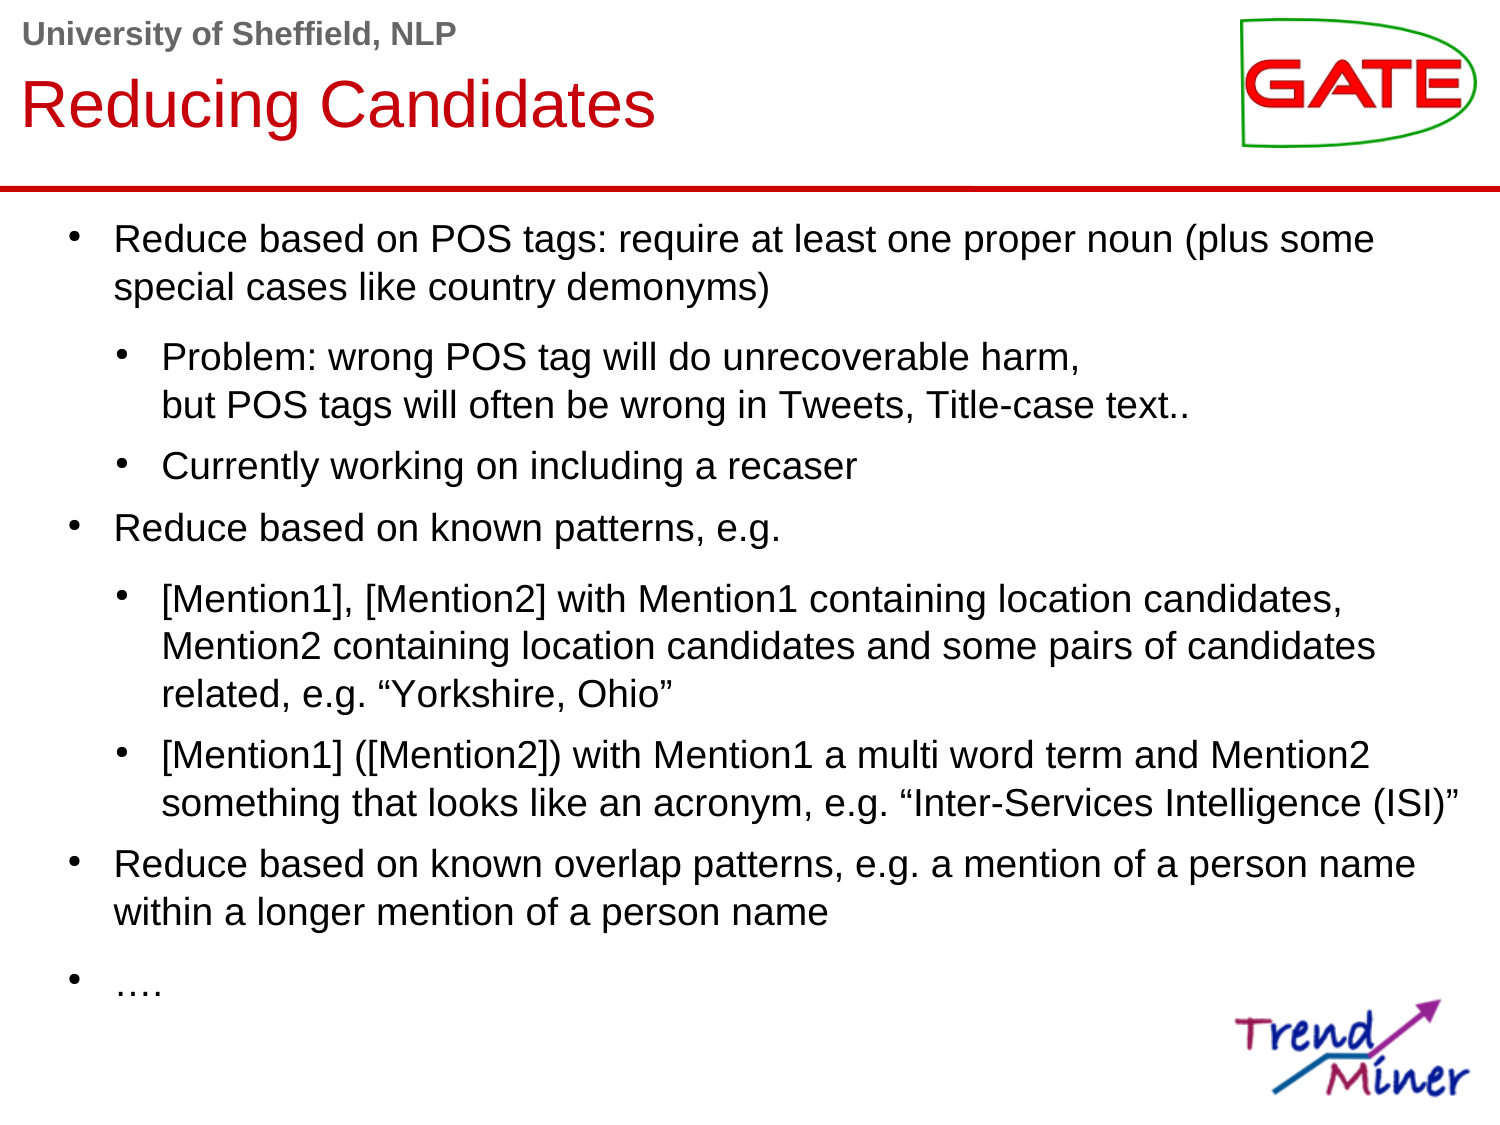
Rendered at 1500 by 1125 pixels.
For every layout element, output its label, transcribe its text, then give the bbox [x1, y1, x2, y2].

picture [1204, 992, 1496, 1118]
title Reducing Candidates [20, 45, 1240, 166]
list Reduce based on POS tags: require at least one proper noun (plus some special cases like country demonyms) Problem: wrong POS tag will do unrecoverable harm, but POS tags will often be wrong in Tweets, Title-case text.. Currently working on including a recaser Reduce based on known patterns, e.g. [Mention1], [Mention2] with Mention1 containing location candidates, Mention2 containing location candidates and some pairs of candidates related, e.g. “Yorkshire, Ohio” [Mention1] ([Mention2]) with Mention1 a multi word term and Mention2 something that looks like an acronym, e.g. “Inter-Services Intelligence (ISI)” Reduce based on known overlap patterns, e.g. a mention of a person name within a longer mention of a person name …. [23, 212, 1477, 1063]
picture [1240, 18, 1477, 148]
